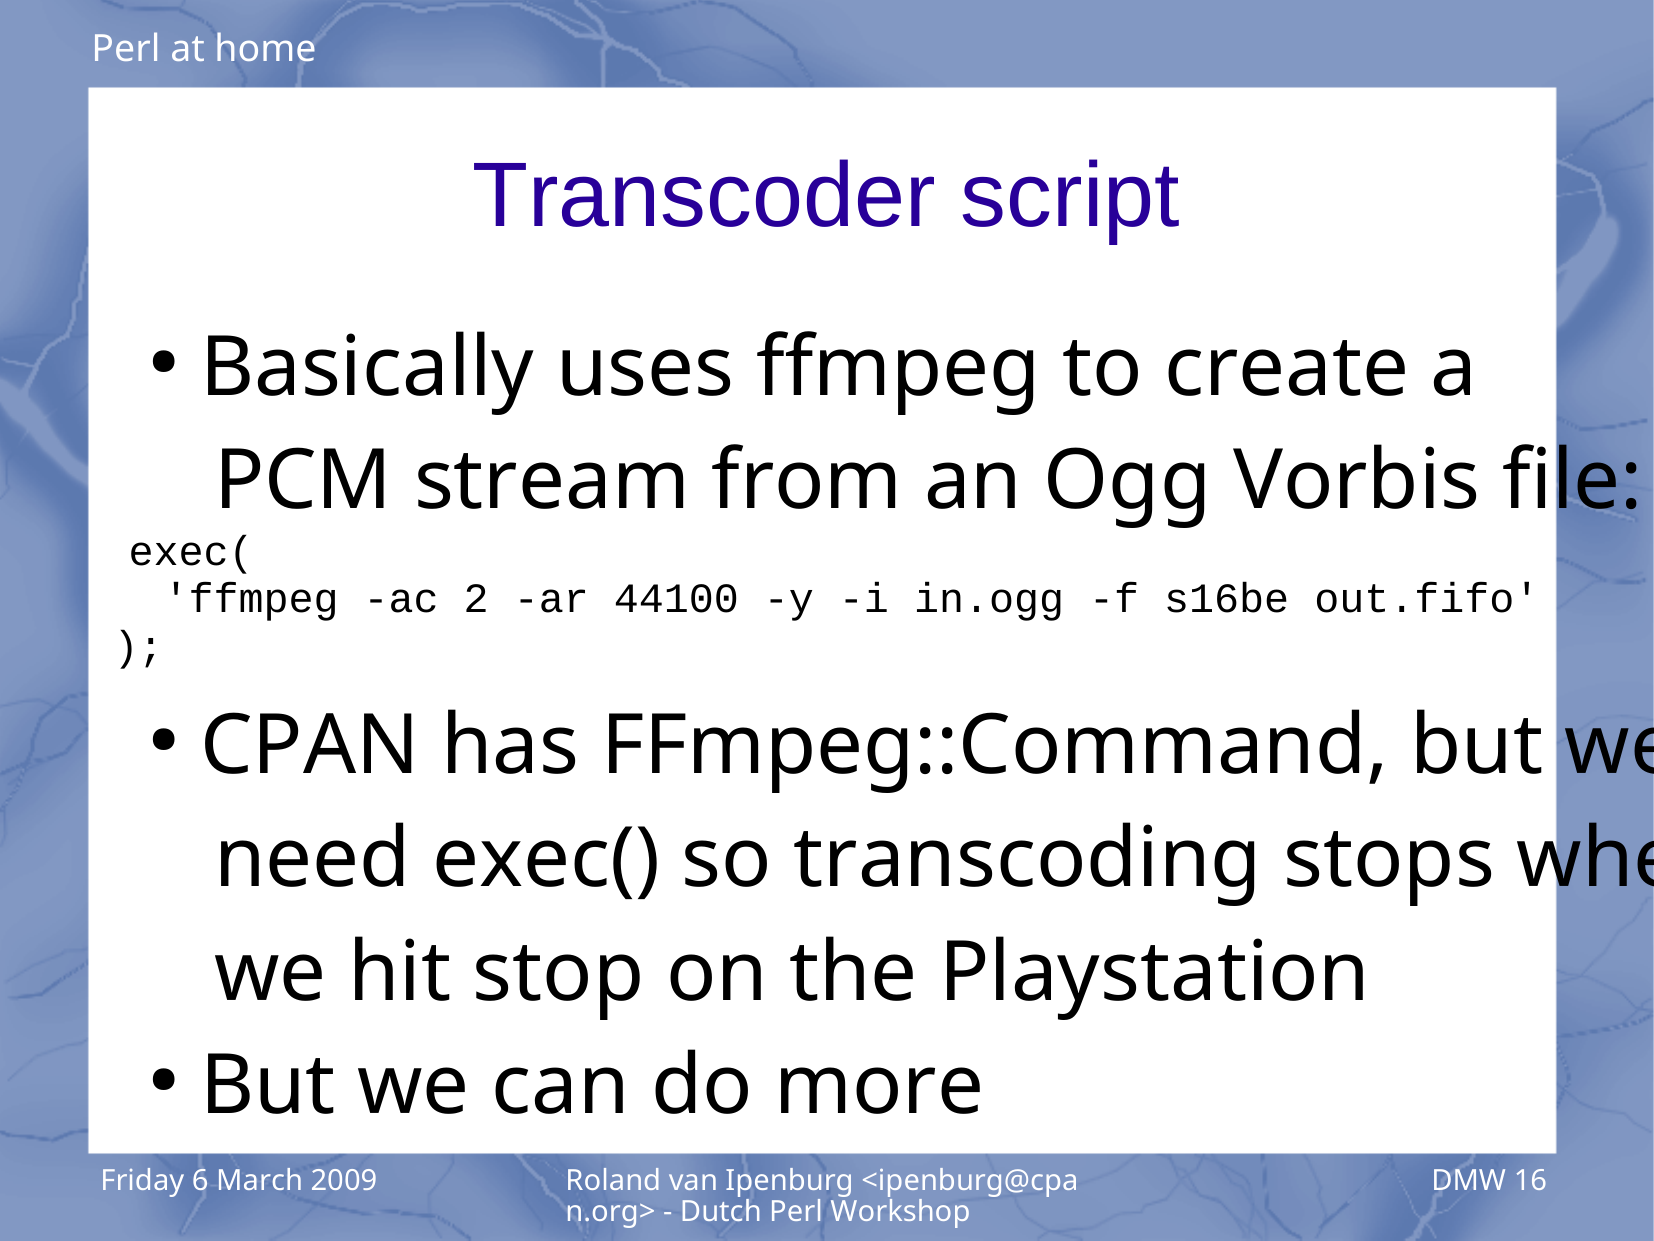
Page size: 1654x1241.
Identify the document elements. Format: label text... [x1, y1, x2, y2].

text_box Basically uses ffmpeg to create a PCM stream from an Ogg Vorbis file: [123, 288, 1478, 516]
picture [0, 0, 1654, 1241]
title Transcoder script [118, 98, 1536, 291]
text_box exec( 'ffmpeg -ac 2 -ar 44100 -y -i in.ogg -f s16be out.fifo' ); [88, 513, 1565, 691]
text_box CPAN has FFmpeg::Command, but we need exec() so transcoding stops when we hit stop on the Playstation But we can do more [123, 666, 1565, 1086]
picture [1645, 847, 1654, 859]
picture [1642, 752, 1654, 767]
picture [1645, 865, 1654, 880]
picture [1642, 734, 1654, 746]
